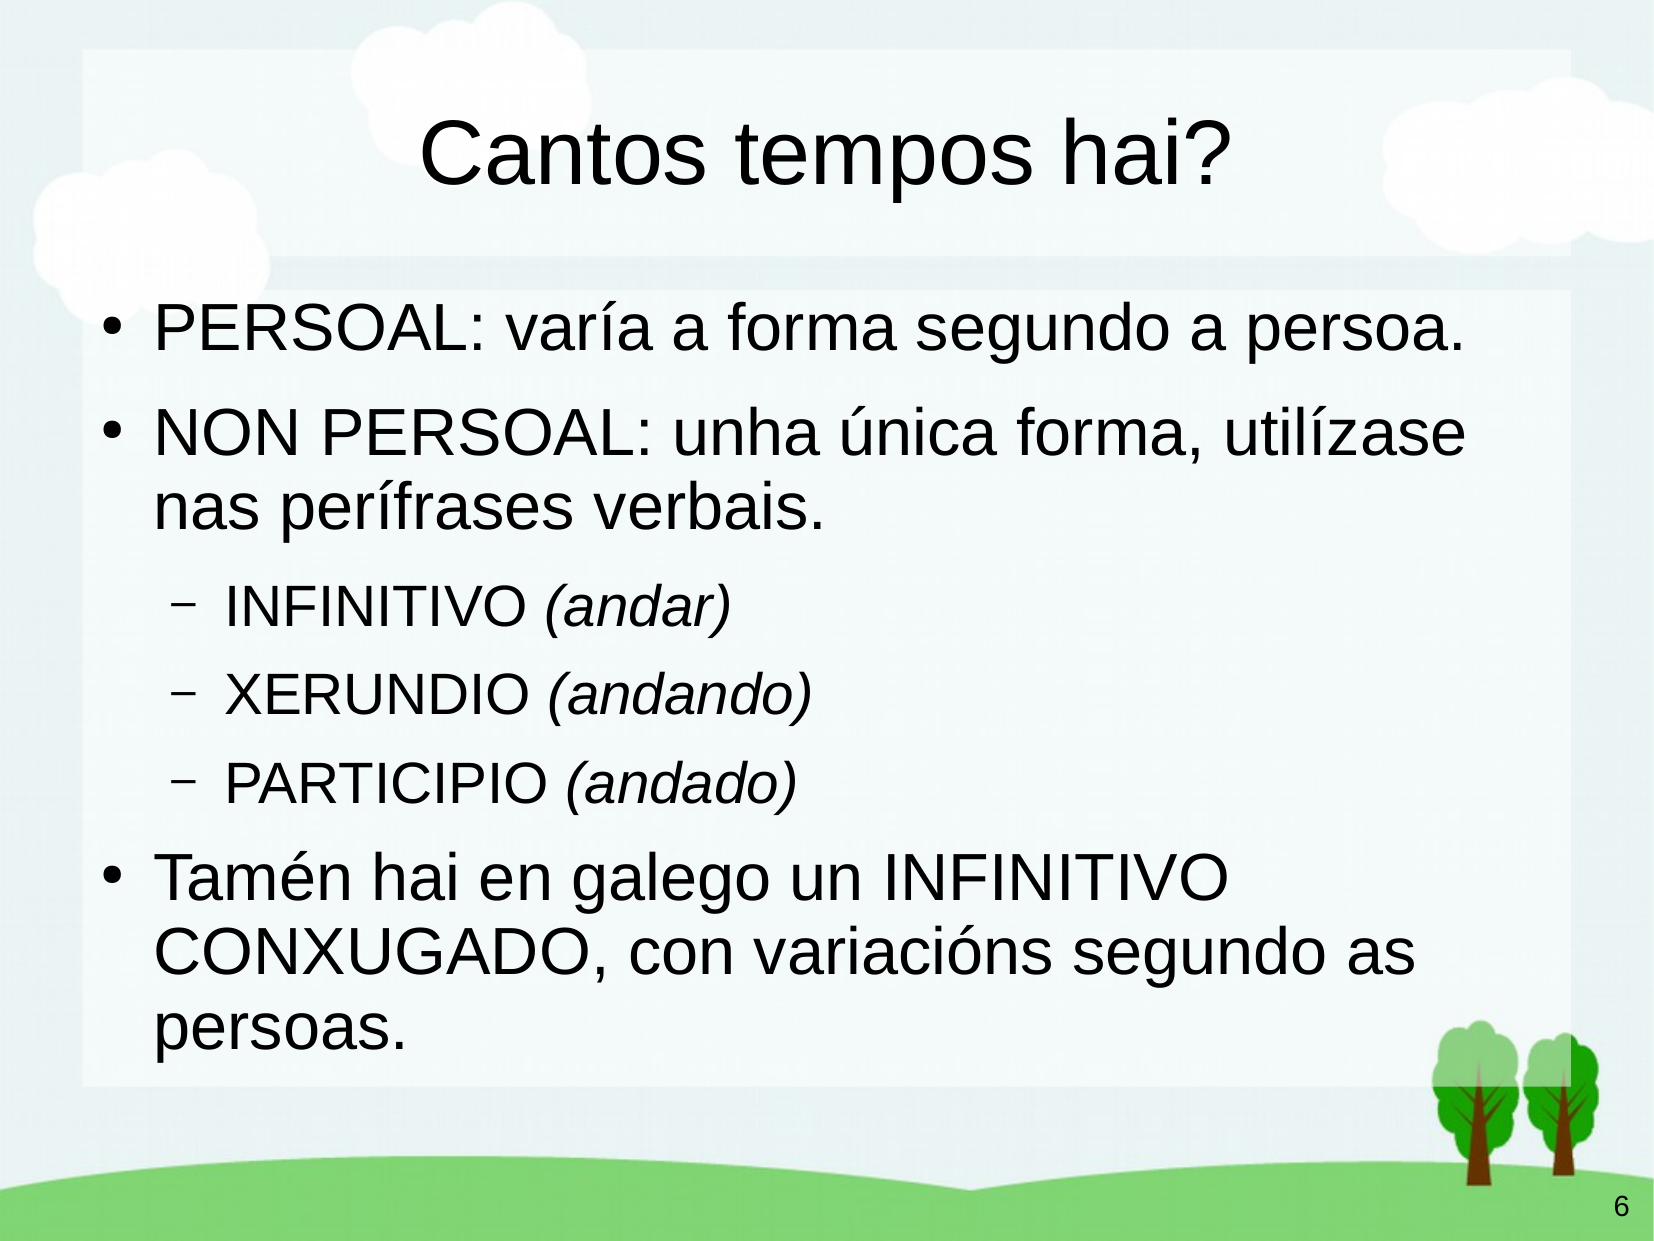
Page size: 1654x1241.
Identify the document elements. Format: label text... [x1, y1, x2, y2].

list PERSOAL: varía a forma segundo a persoa. NON PERSOAL: unha única forma, utilízase nas perífrases verbais. INFINITIVO (andar) XERUNDIO (andando) PARTICIPIO (andado) Tamén hai en galego un INFINITIVO CONXUGADO, con variacións segundo as persoas. [82, 290, 1571, 1087]
picture [0, 0, 1654, 1241]
title Cantos tempos hai? [82, 49, 1571, 257]
